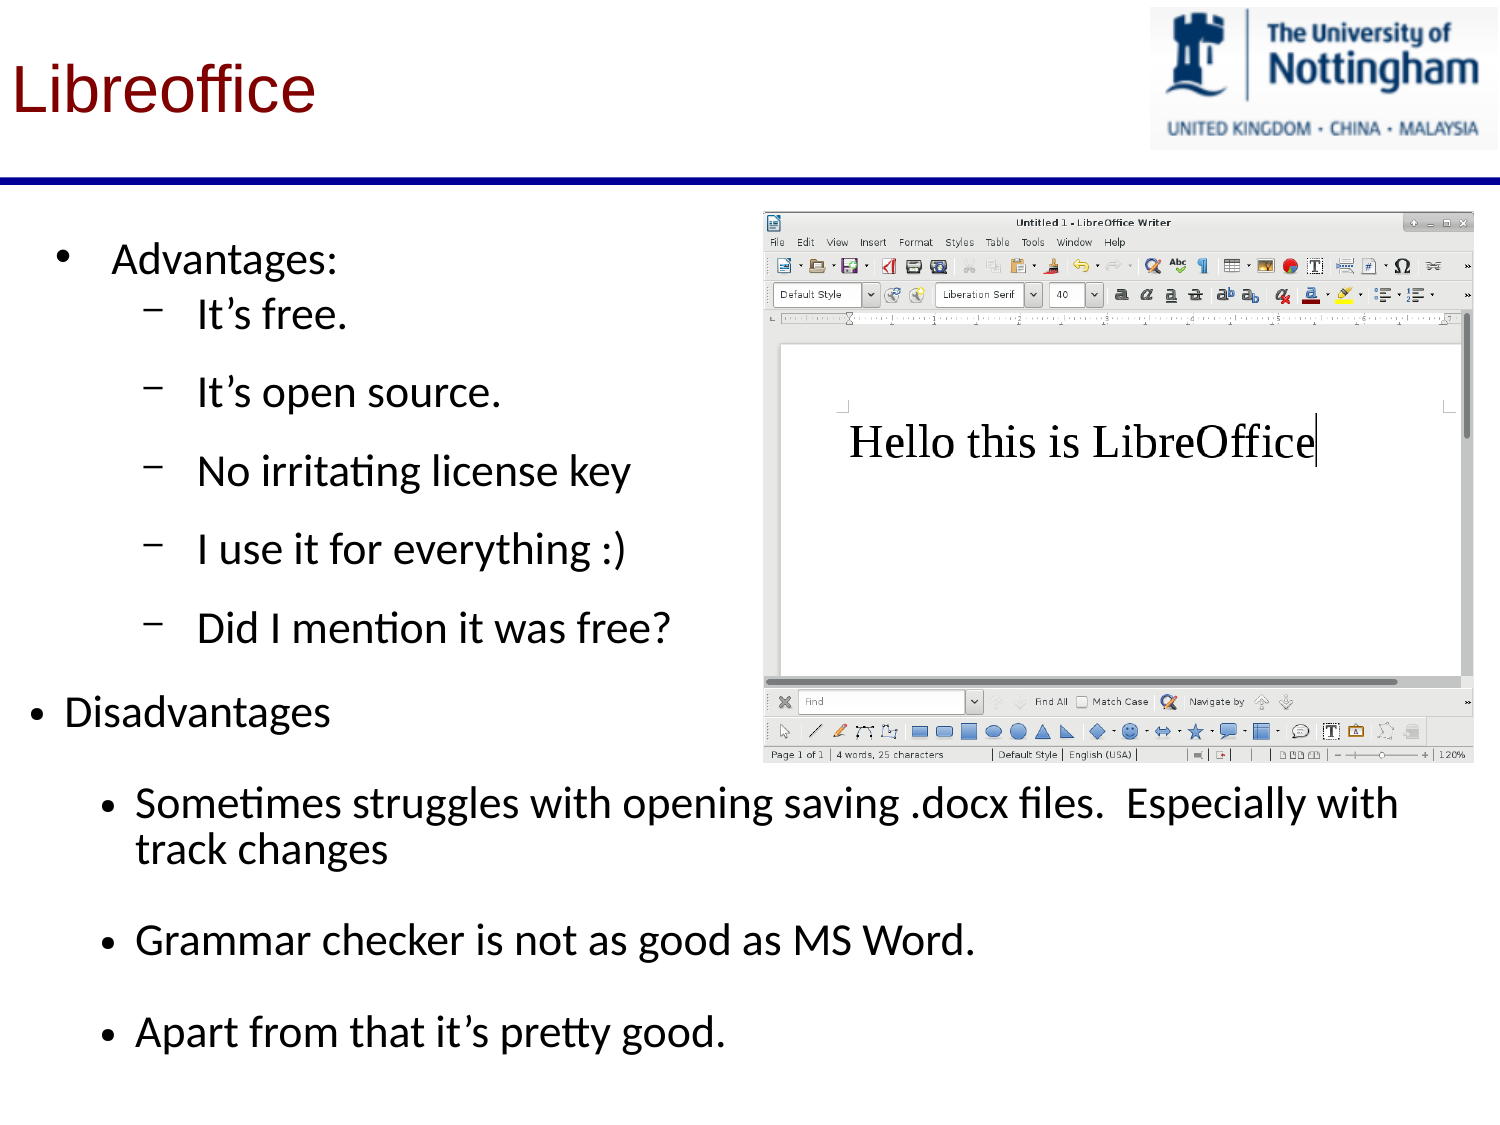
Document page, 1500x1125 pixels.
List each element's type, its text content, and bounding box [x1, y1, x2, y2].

picture [763, 211, 1474, 763]
title Libreoffice [11, 12, 998, 168]
list Advantages: It’s free. It’s open source. No irritating license key I use it for everything :) Did I mention it was free? [40, 220, 763, 685]
picture [1150, 7, 1498, 150]
text_box Disadvantages Sometimes struggles with opening saving .docx files. Especially with track changes Grammar checker is not as good as MS Word. Apart from that it’s pretty good. [14, 685, 1500, 1125]
